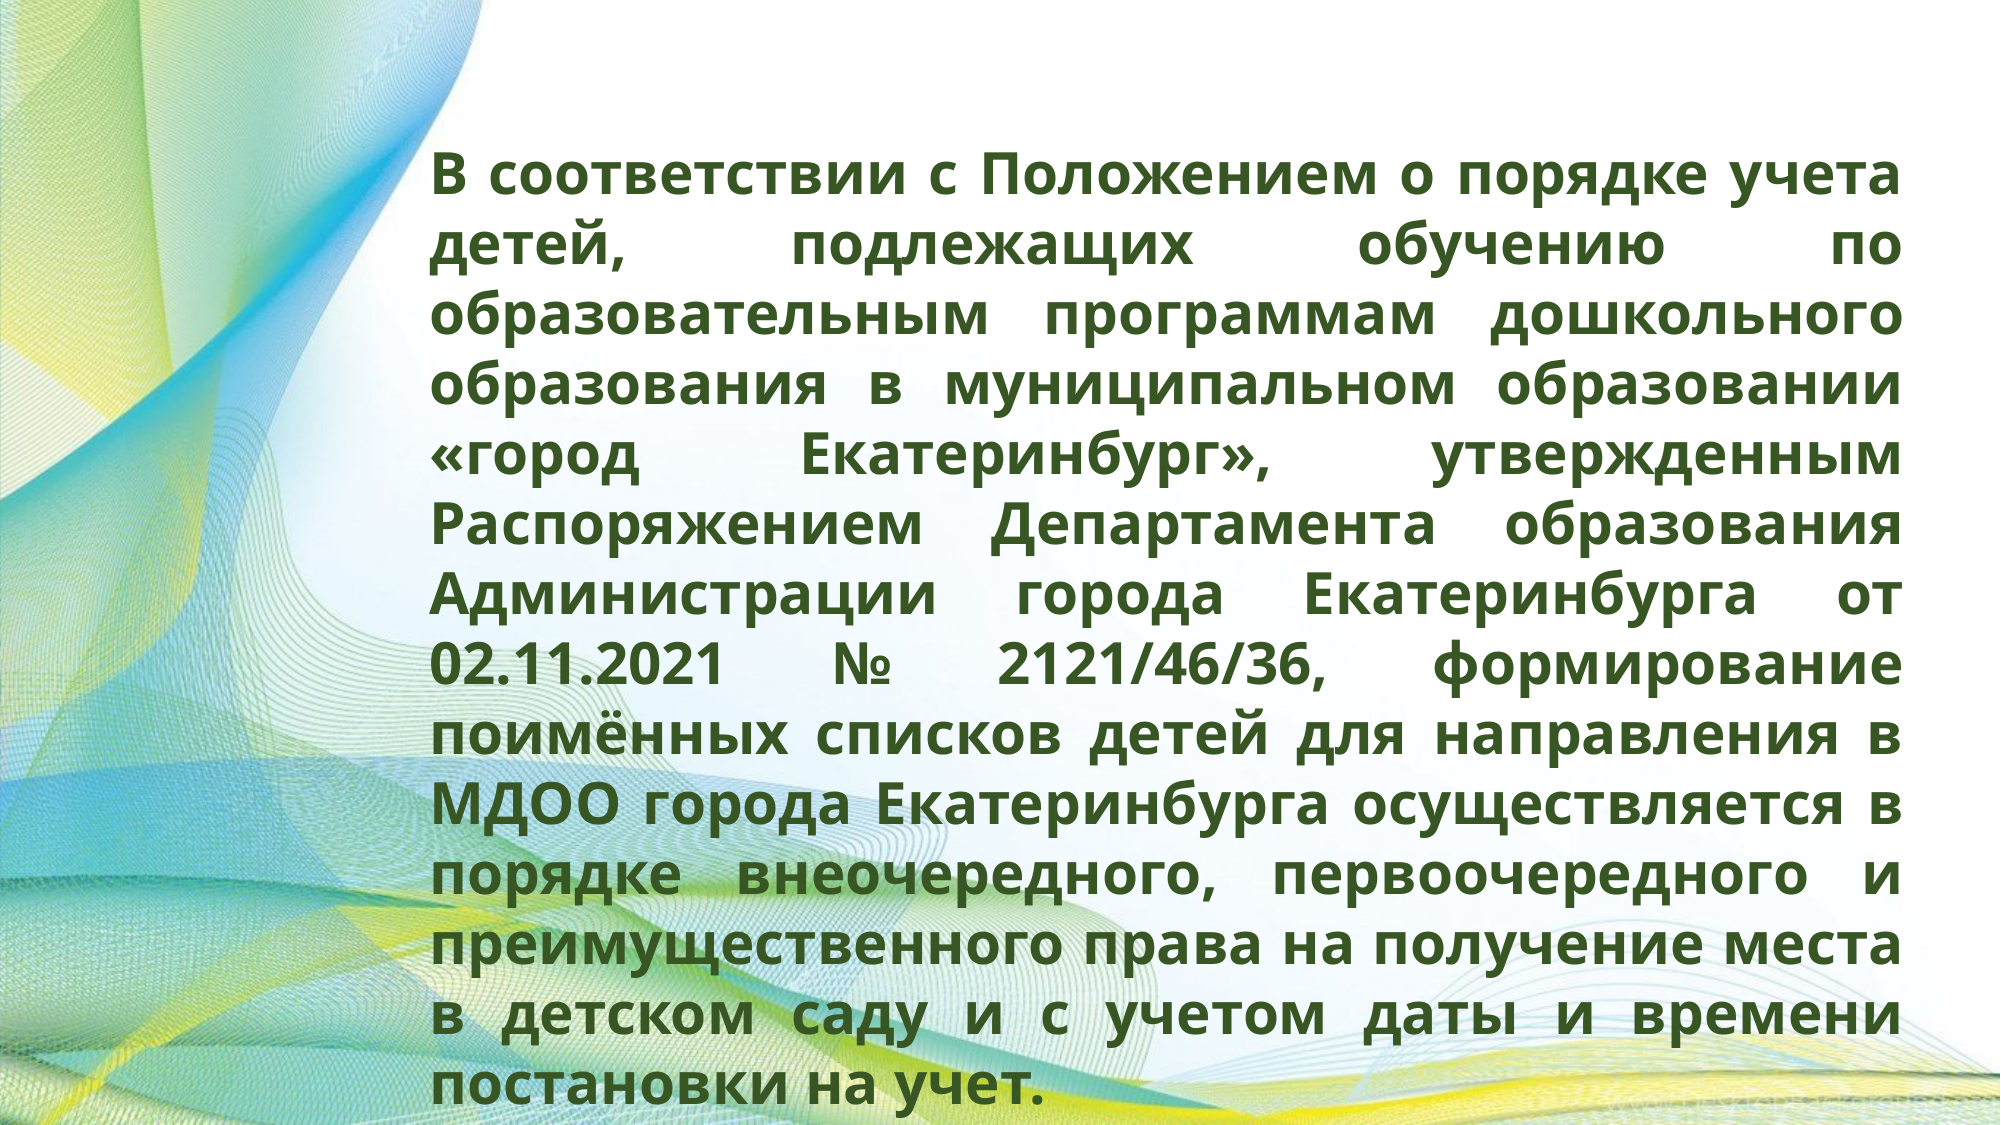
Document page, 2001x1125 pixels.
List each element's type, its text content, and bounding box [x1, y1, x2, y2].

text_box В соответствии с Положением о порядке учета детей, подлежащих обучению по образовательным программам дошкольного образования в муниципальном образовании «город Екатеринбург», утвержденным Распоряжением Департамента образования Администрации города Екатеринбурга от 02.11.2021 № 2121/46/36, формирование поимённых списков детей для направления в МДОО города Екатеринбурга осуществляется в порядке внеочередного, первоочередного и преимущественного права на получение места в детском саду и с учетом даты и времени постановки на учет. [414, 128, 1919, 1124]
picture [0, 0, 2000, 1125]
